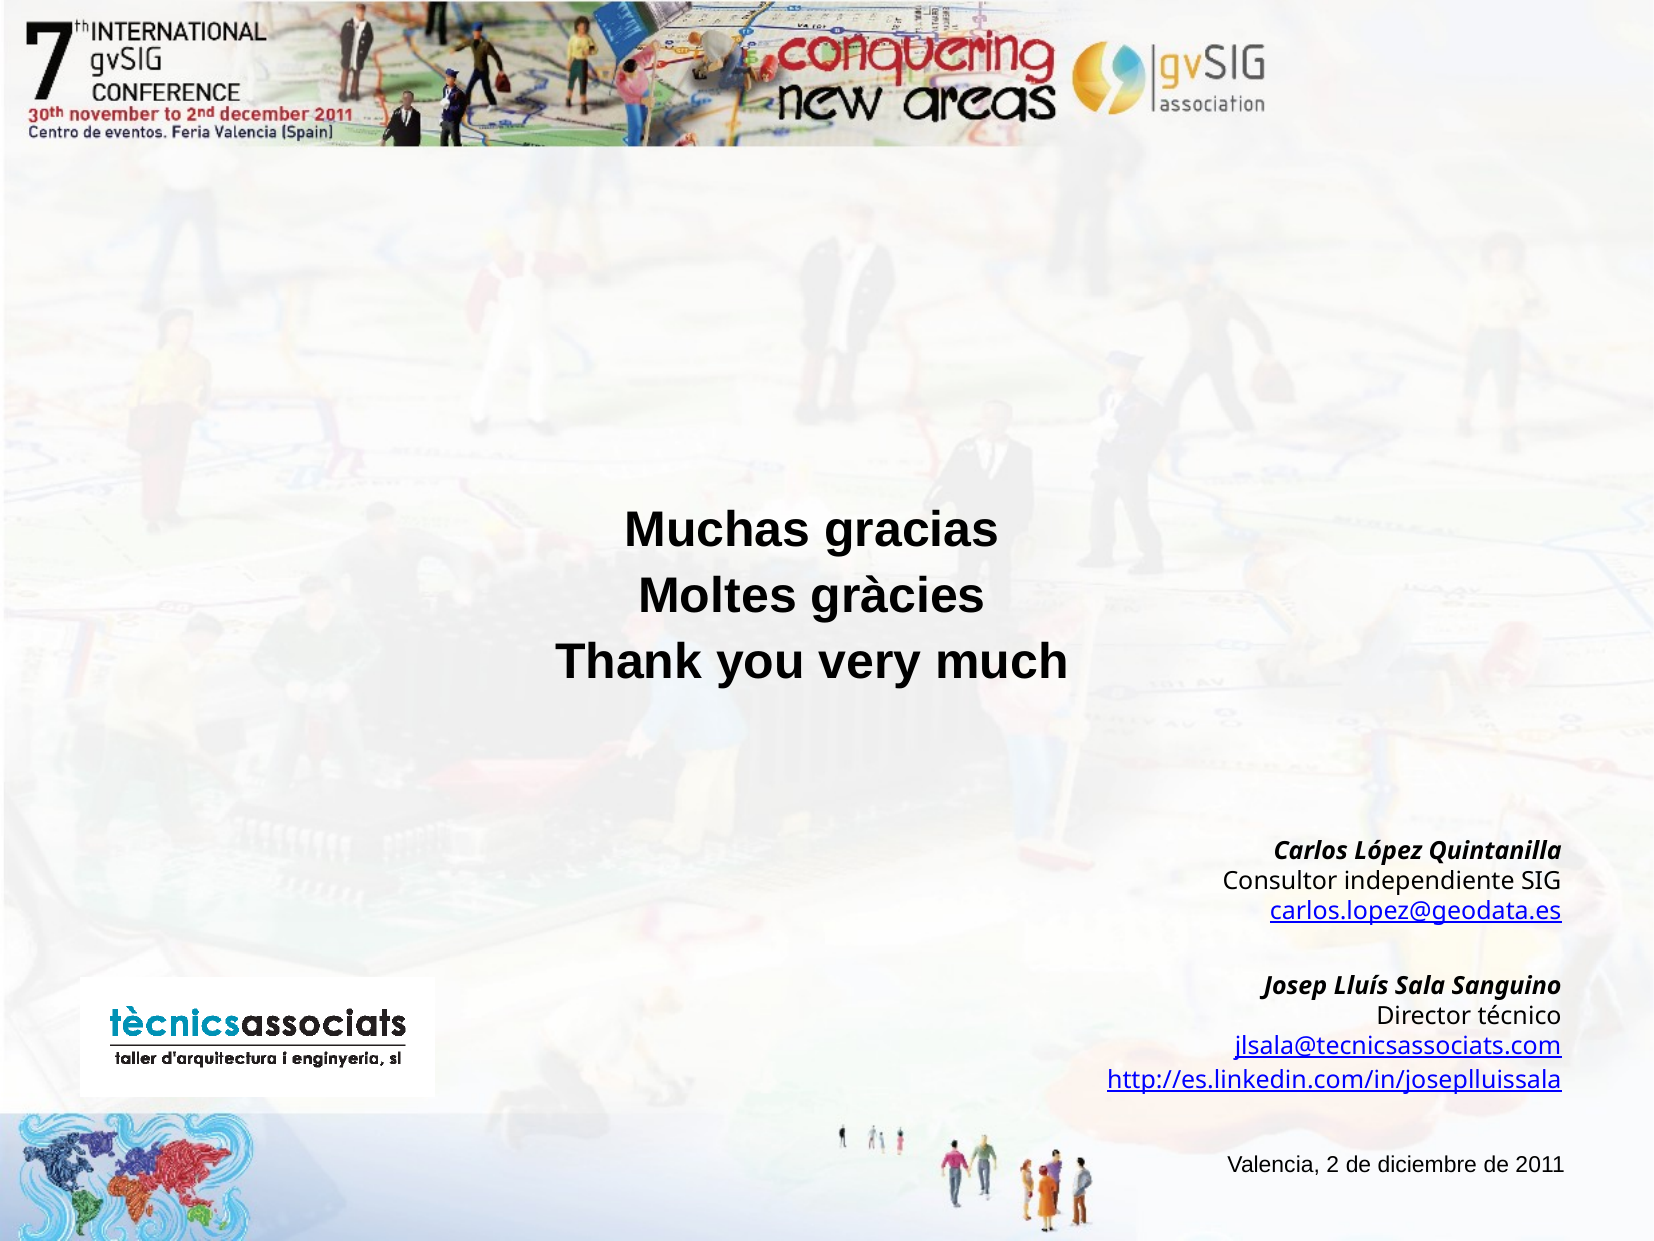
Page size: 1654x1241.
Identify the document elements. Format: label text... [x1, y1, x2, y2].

subtitle Muchas gracias Moltes gràcies Thank you very much [472, 500, 1152, 756]
picture [0, 0, 1654, 1241]
text_box Carlos López Quintanilla Consultor independiente SIG carlos.lopez@geodata.es Josep Lluís Sala Sanguino Director técnico jlsala@tecnicsassociats.com http://es.linkedin.com/in/joseplluissala [1080, 826, 1577, 1093]
